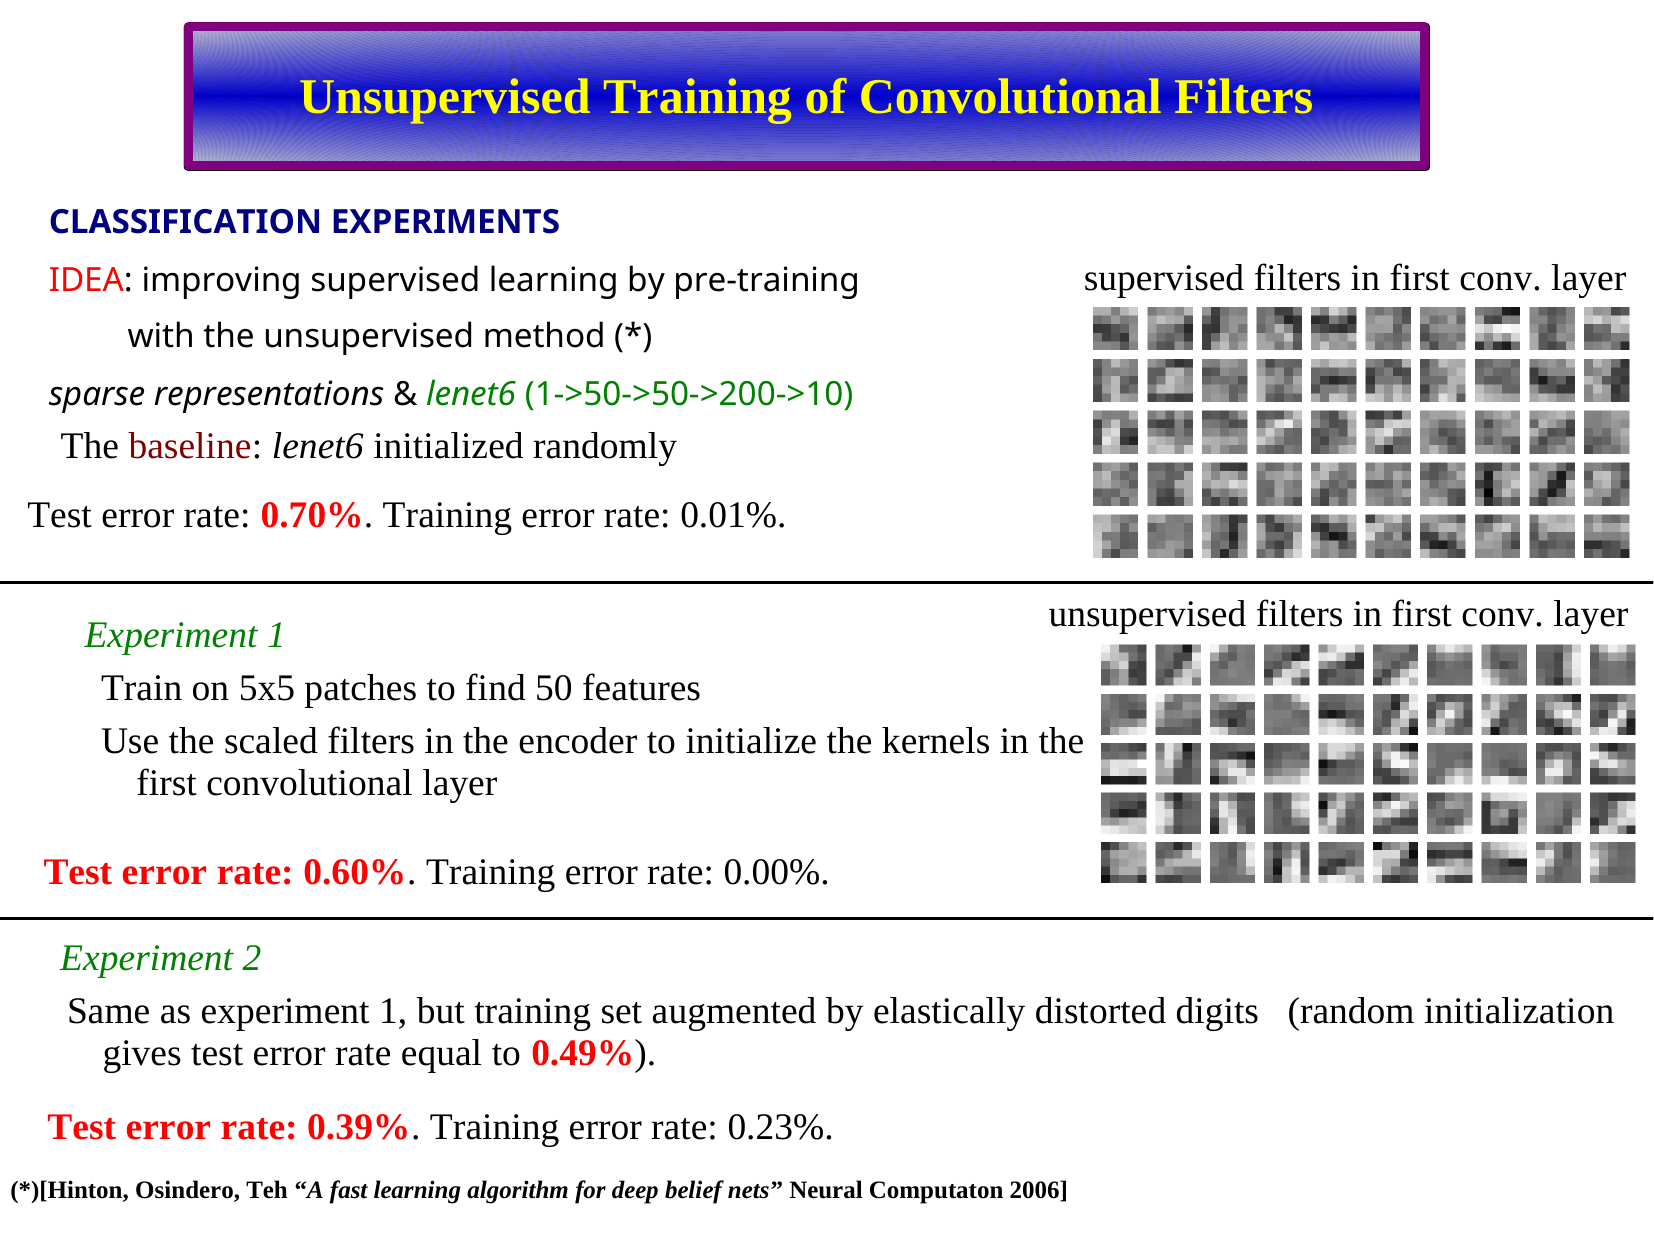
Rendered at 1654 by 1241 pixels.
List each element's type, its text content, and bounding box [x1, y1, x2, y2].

text_box unsupervised filters in first conv. layer [1048, 593, 1630, 646]
text_box supervised filters in first conv. layer [1083, 256, 1628, 309]
picture [1087, 299, 1637, 565]
picture [1093, 637, 1643, 890]
text_box Experiment 1 Train on 5x5 patches to find 50 features Use the scaled filters in the encoder to initialize the kernels in the first convolutional layer [65, 613, 1112, 912]
text_box Test error rate: 0.60%. Training error rate: 0.00%. [43, 851, 1086, 908]
text_box (*)[Hinton, Osindero, Teh “A fast learning algorithm for deep belief nets” Neural Computaton 2006] [10, 1176, 1069, 1215]
text_box Test error rate: 0.39%. Training error rate: 0.23%. [47, 1105, 1090, 1163]
text_box CLASSIFICATION EXPERIMENTS IDEA: improving supervised learning by pre-training with the unsupervised method (*) sparse representations & lenet6 (1->50->50->200->10) [48, 198, 1097, 396]
text_box Test error rate: 0.70%. Training error rate: 0.01%. [27, 493, 1087, 551]
text_box Experiment 2 Same as experiment 1, but training set augmented by elastically distorted digits (random initialization gives test error rate equal to 0.49%). [31, 936, 1637, 1111]
title Unsupervised Training of Convolutional Filters [188, 26, 1425, 166]
text_box The baseline: lenet6 initialized randomly [51, 425, 942, 479]
